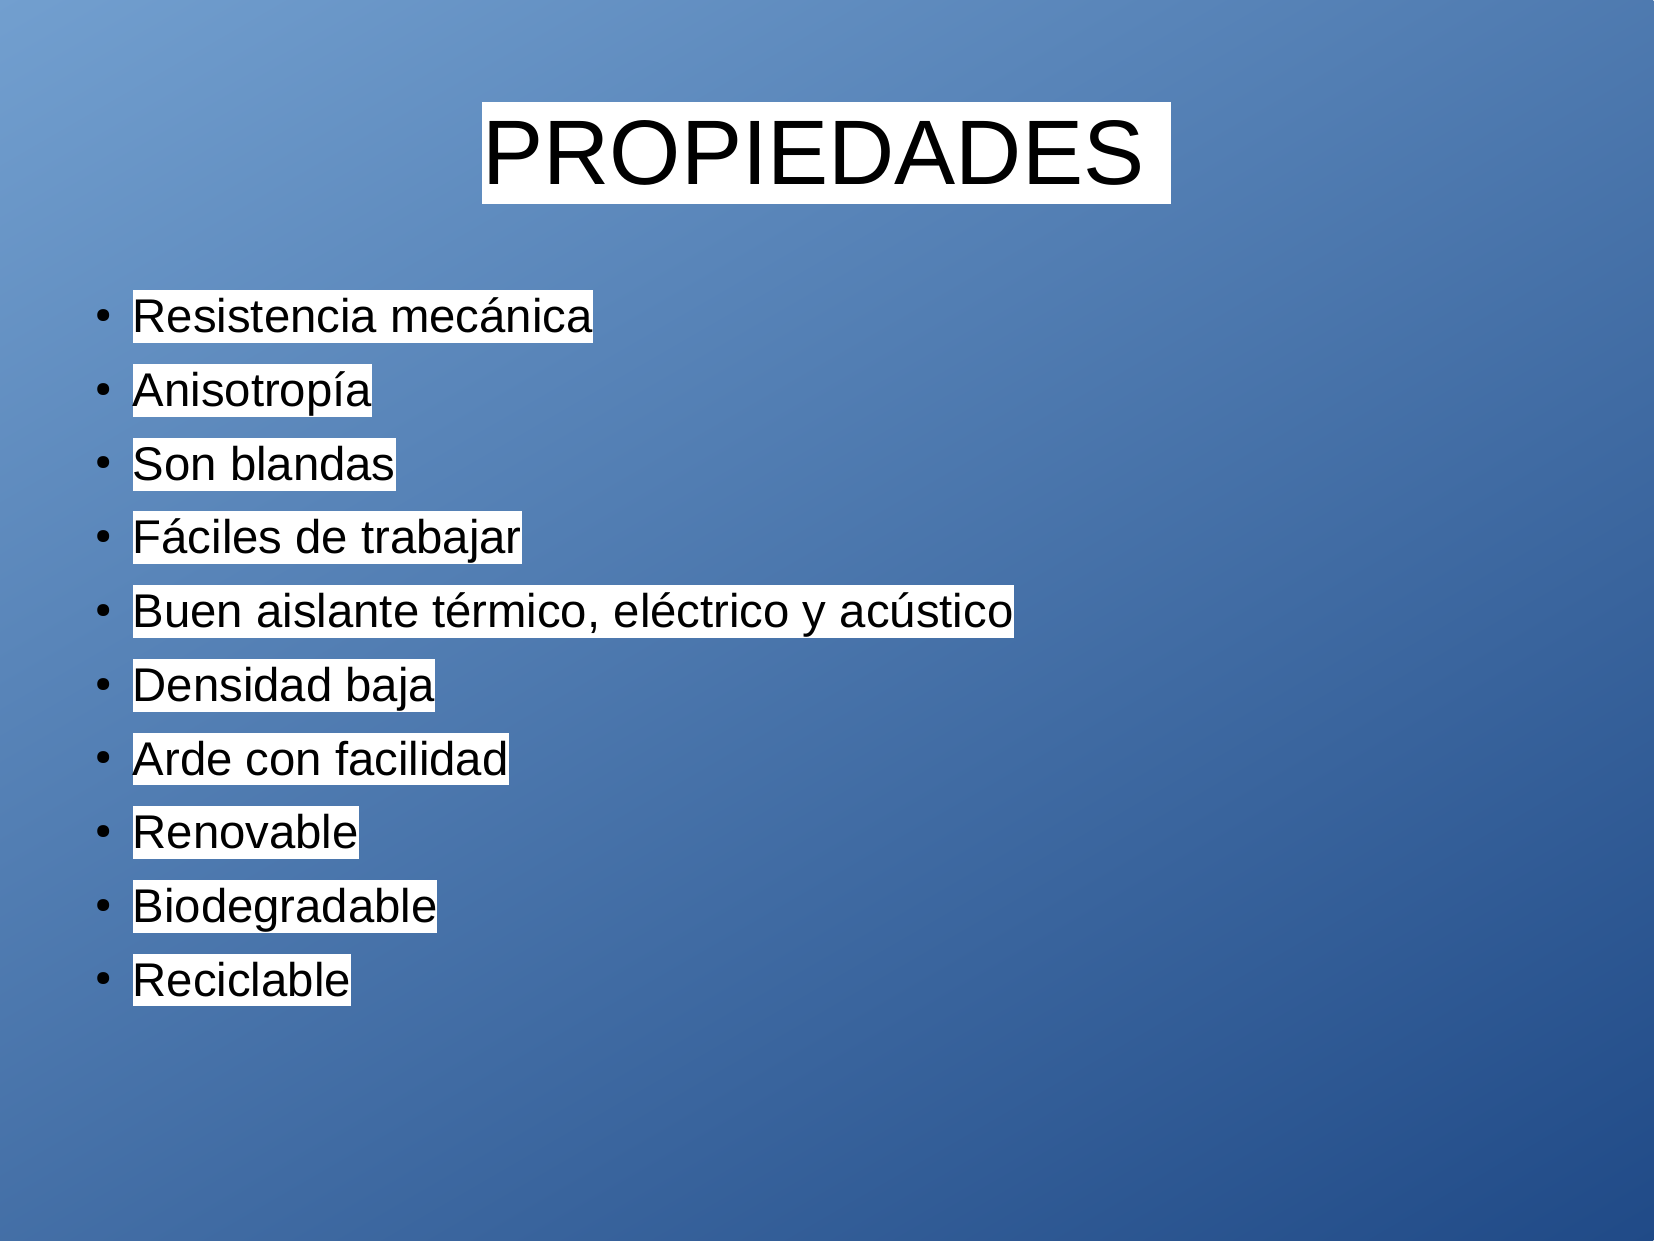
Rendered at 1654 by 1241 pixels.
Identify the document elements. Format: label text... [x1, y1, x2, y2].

list Resistencia mecánica Anisotropía Son blandas Fáciles de trabajar Buen aislante térmico, eléctrico y acústico Densidad baja Arde con facilidad Renovable Biodegradable Reciclable [82, 290, 1571, 1010]
title PROPIEDADES [82, 49, 1571, 257]
